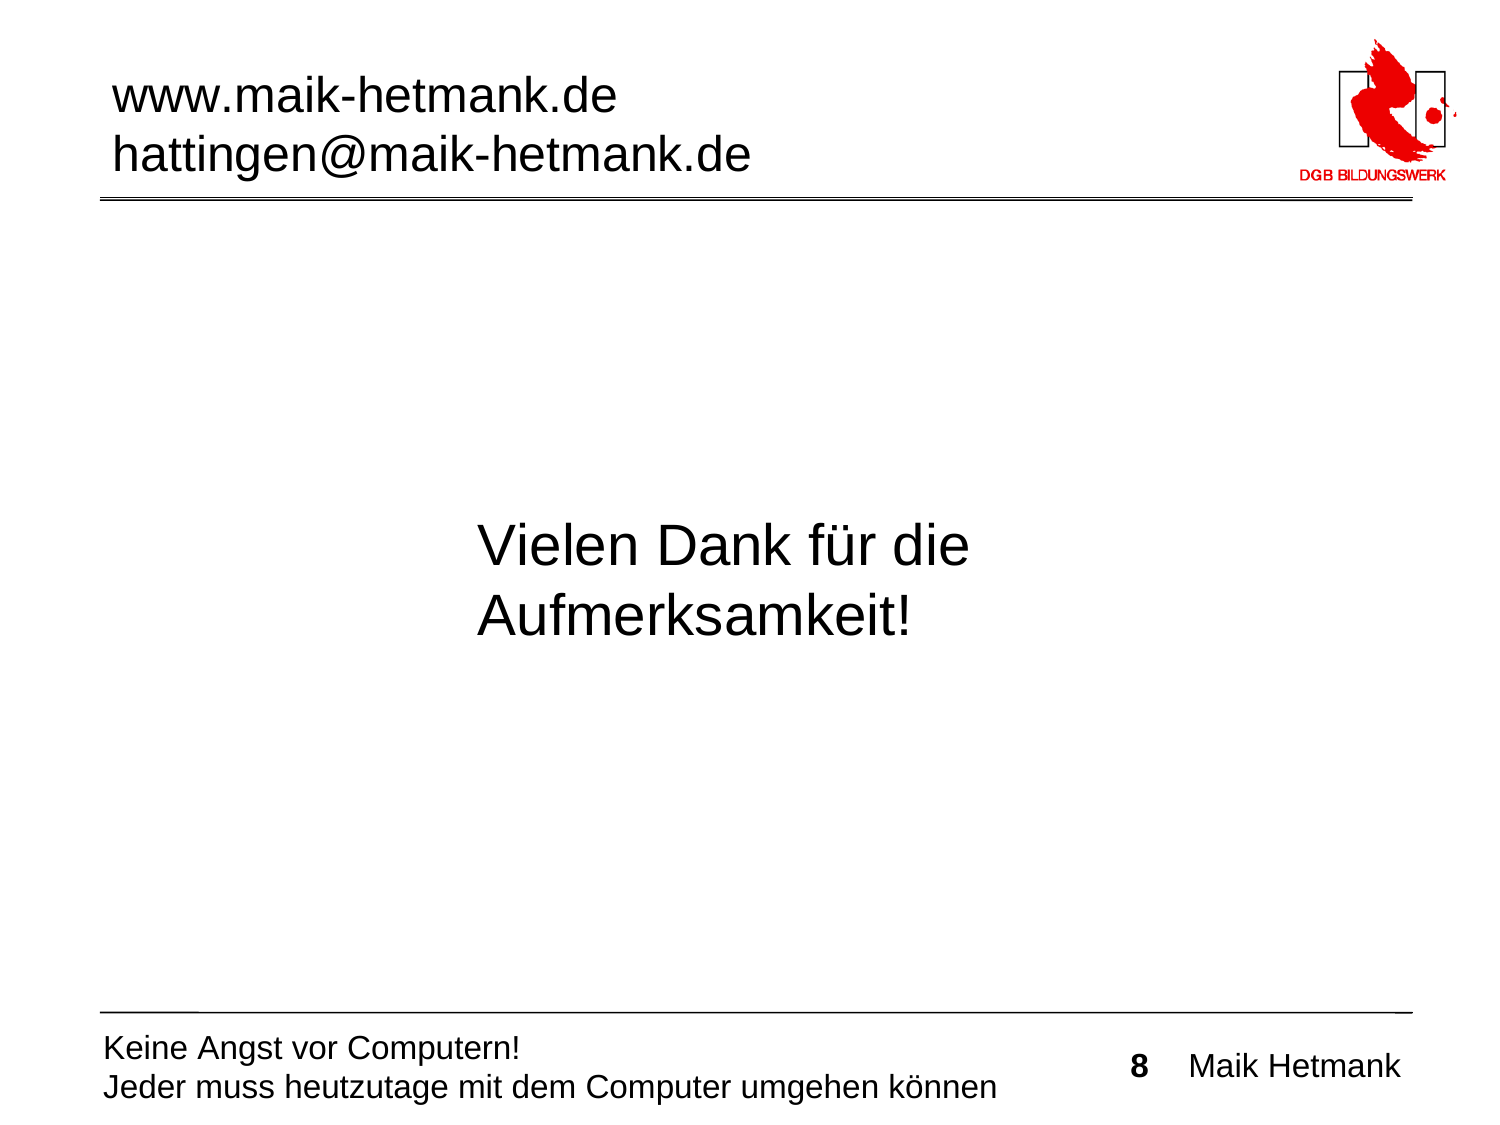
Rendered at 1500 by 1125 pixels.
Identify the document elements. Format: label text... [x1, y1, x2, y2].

text_box Vielen Dank für die Aufmerksamkeit! [463, 505, 1025, 661]
picture [1299, 37, 1457, 181]
text_box www.maik-hetmank.de hattingen@maik-hetmank.de [112, 64, 754, 180]
